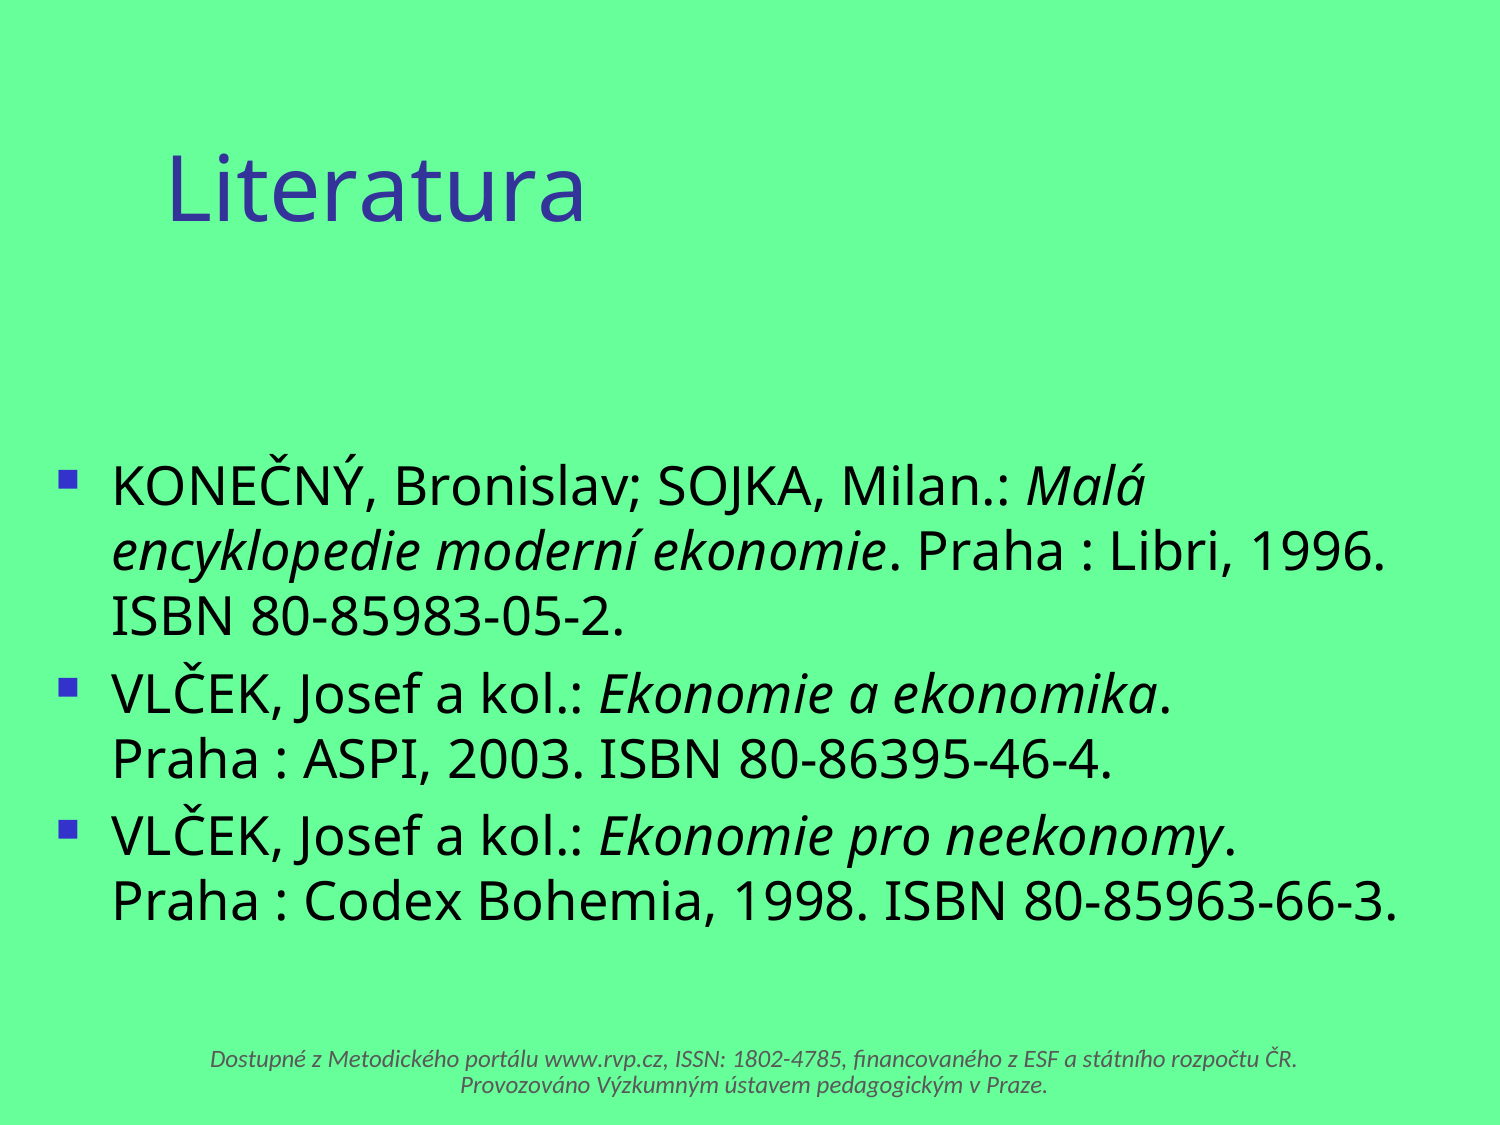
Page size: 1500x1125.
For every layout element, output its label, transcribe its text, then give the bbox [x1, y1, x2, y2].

title Literatura [147, 101, 605, 248]
list KONEČNÝ, Bronislav; SOJKA, Milan.: Malá encyklopedie moderní ekonomie. Praha : Libri, 1996. ISBN 80-85983-05-2. VLČEK, Josef a kol.: Ekonomie a ekonomika. Praha : ASPI, 2003. ISBN 80-86395-46-4. VLČEK, Josef a kol.: Ekonomie pro neekonomy. Praha : Codex Bohemia, 1998. ISBN 80-85963-66-3. [41, 361, 1471, 1095]
text_box Dostupné z Metodického portálu www.rvp.cz, ISSN: 1802-4785, financovaného z ESF a státního rozpočtu ČR. Provozováno Výzkumným ústavem pedagogickým v Praze. [133, 1042, 1377, 1103]
